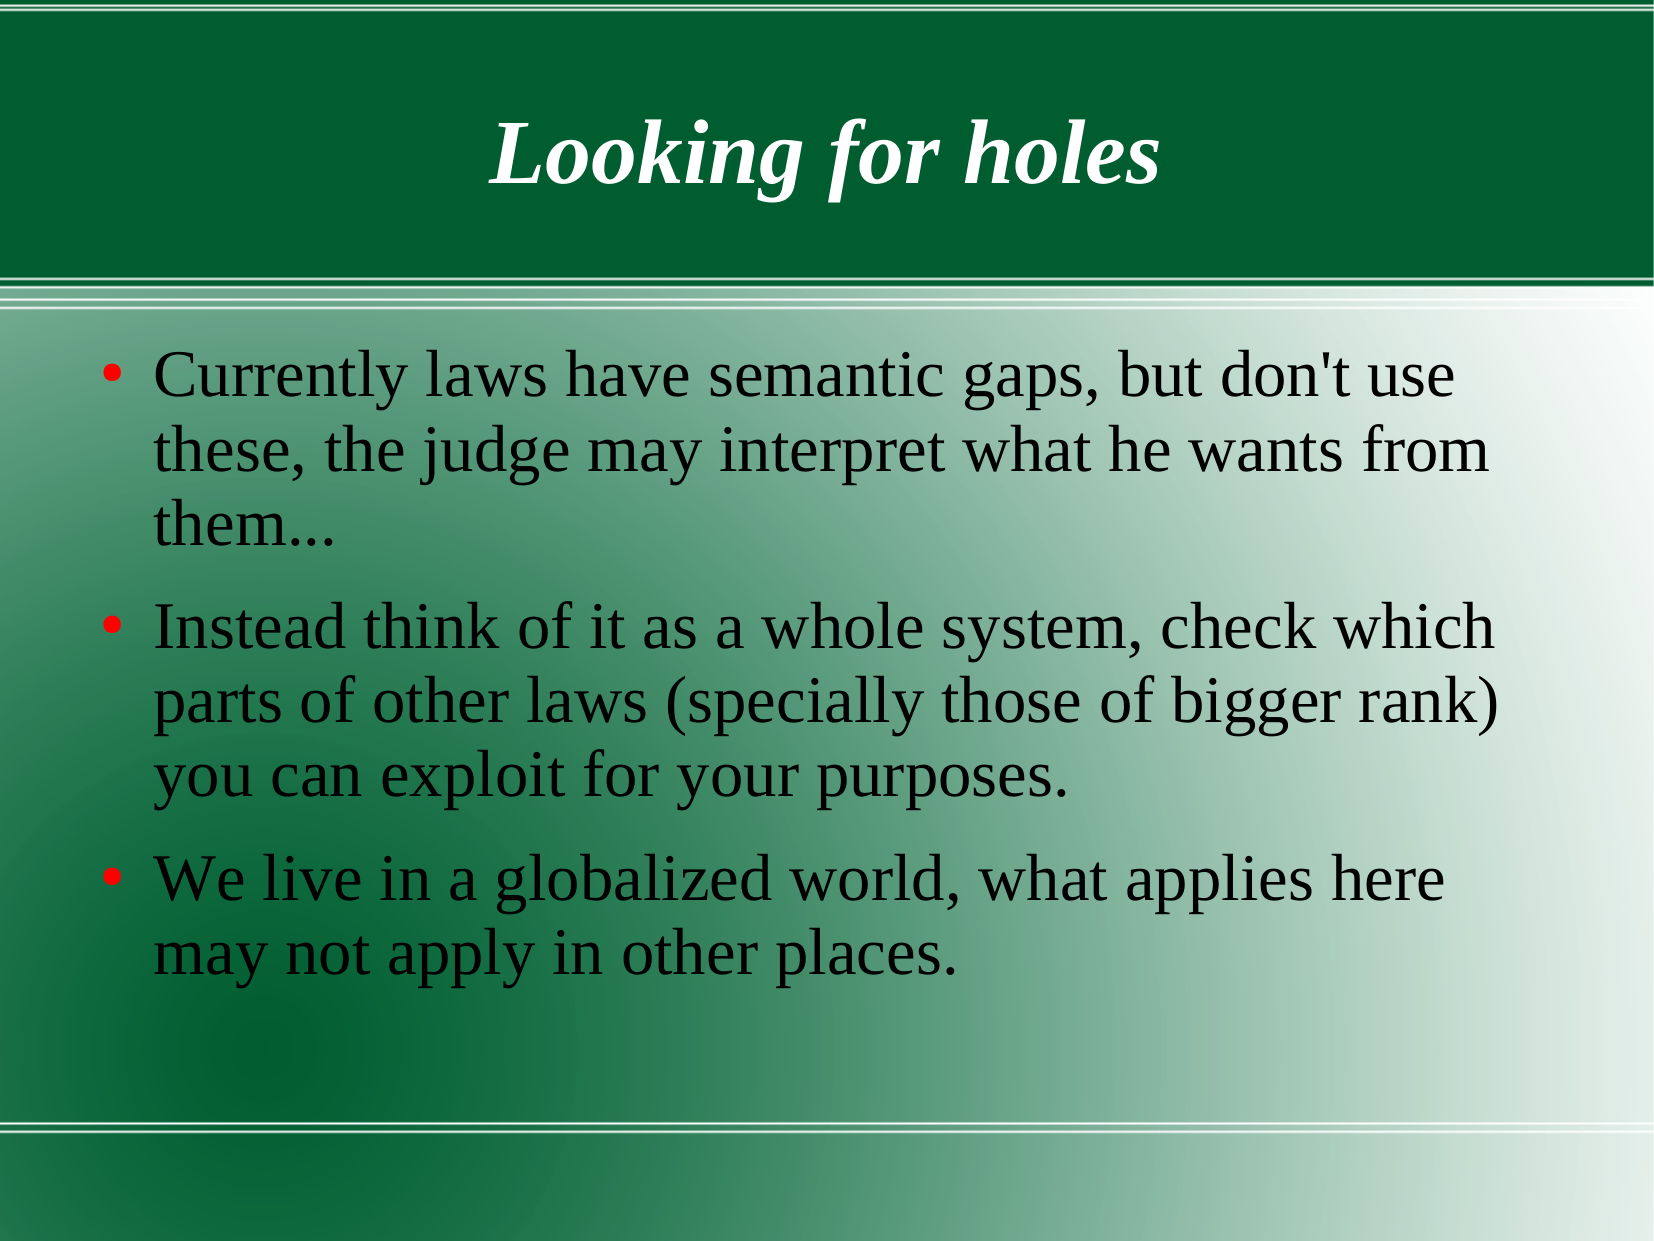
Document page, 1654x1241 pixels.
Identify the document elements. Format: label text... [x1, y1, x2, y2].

title Looking for holes [82, 49, 1571, 257]
picture [0, 0, 1654, 1241]
list Currently laws have semantic gaps, but don't use these, the judge may interpret what he wants from them... Instead think of it as a whole system, check which parts of other laws (specially those of bigger rank) you can exploit for your purposes. We live in a globalized world, what applies here may not apply in other places. [82, 337, 1571, 1057]
